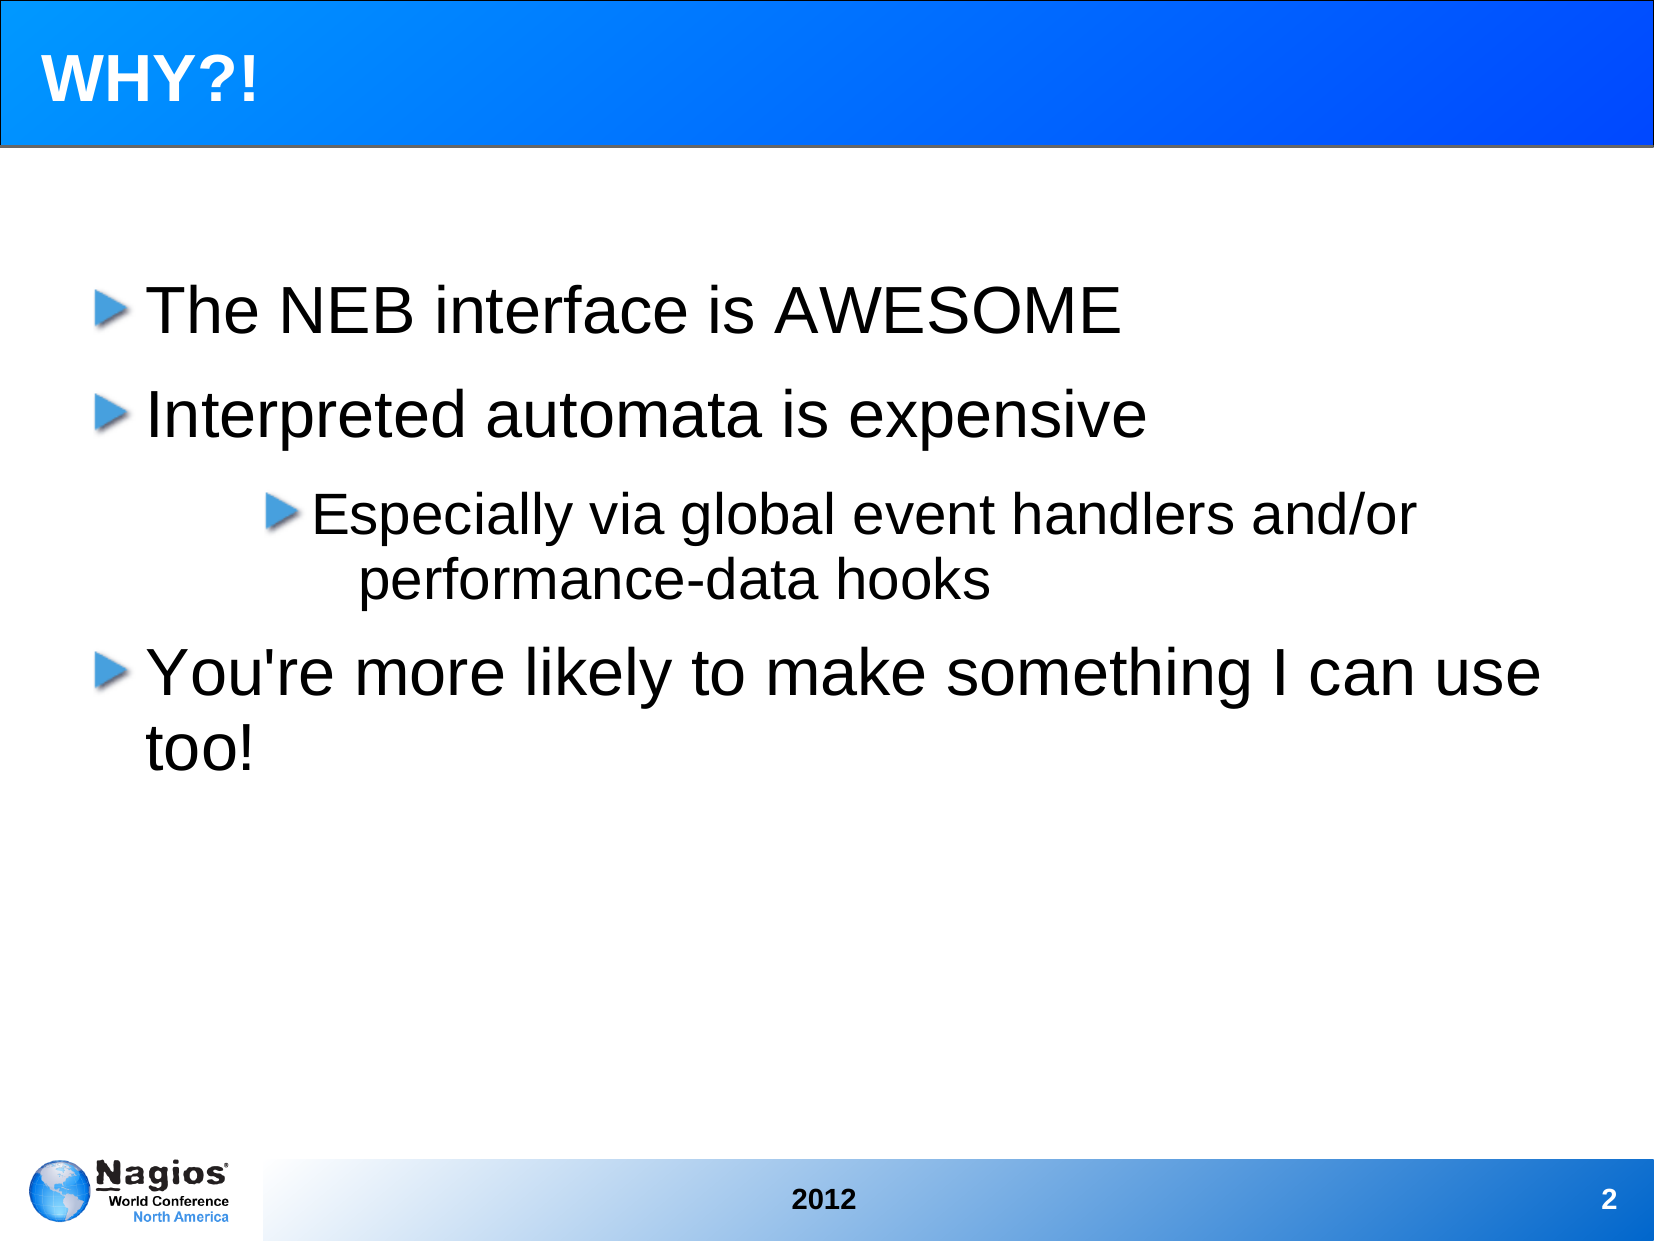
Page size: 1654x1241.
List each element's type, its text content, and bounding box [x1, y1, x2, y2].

picture [29, 1159, 229, 1235]
title WHY?! [41, 29, 1248, 127]
list The NEB interface is AWESOME Interpreted automata is expensive Especially via global event handlers and/or performance-data hooks You're more likely to make something I can use too! [74, 272, 1628, 1092]
